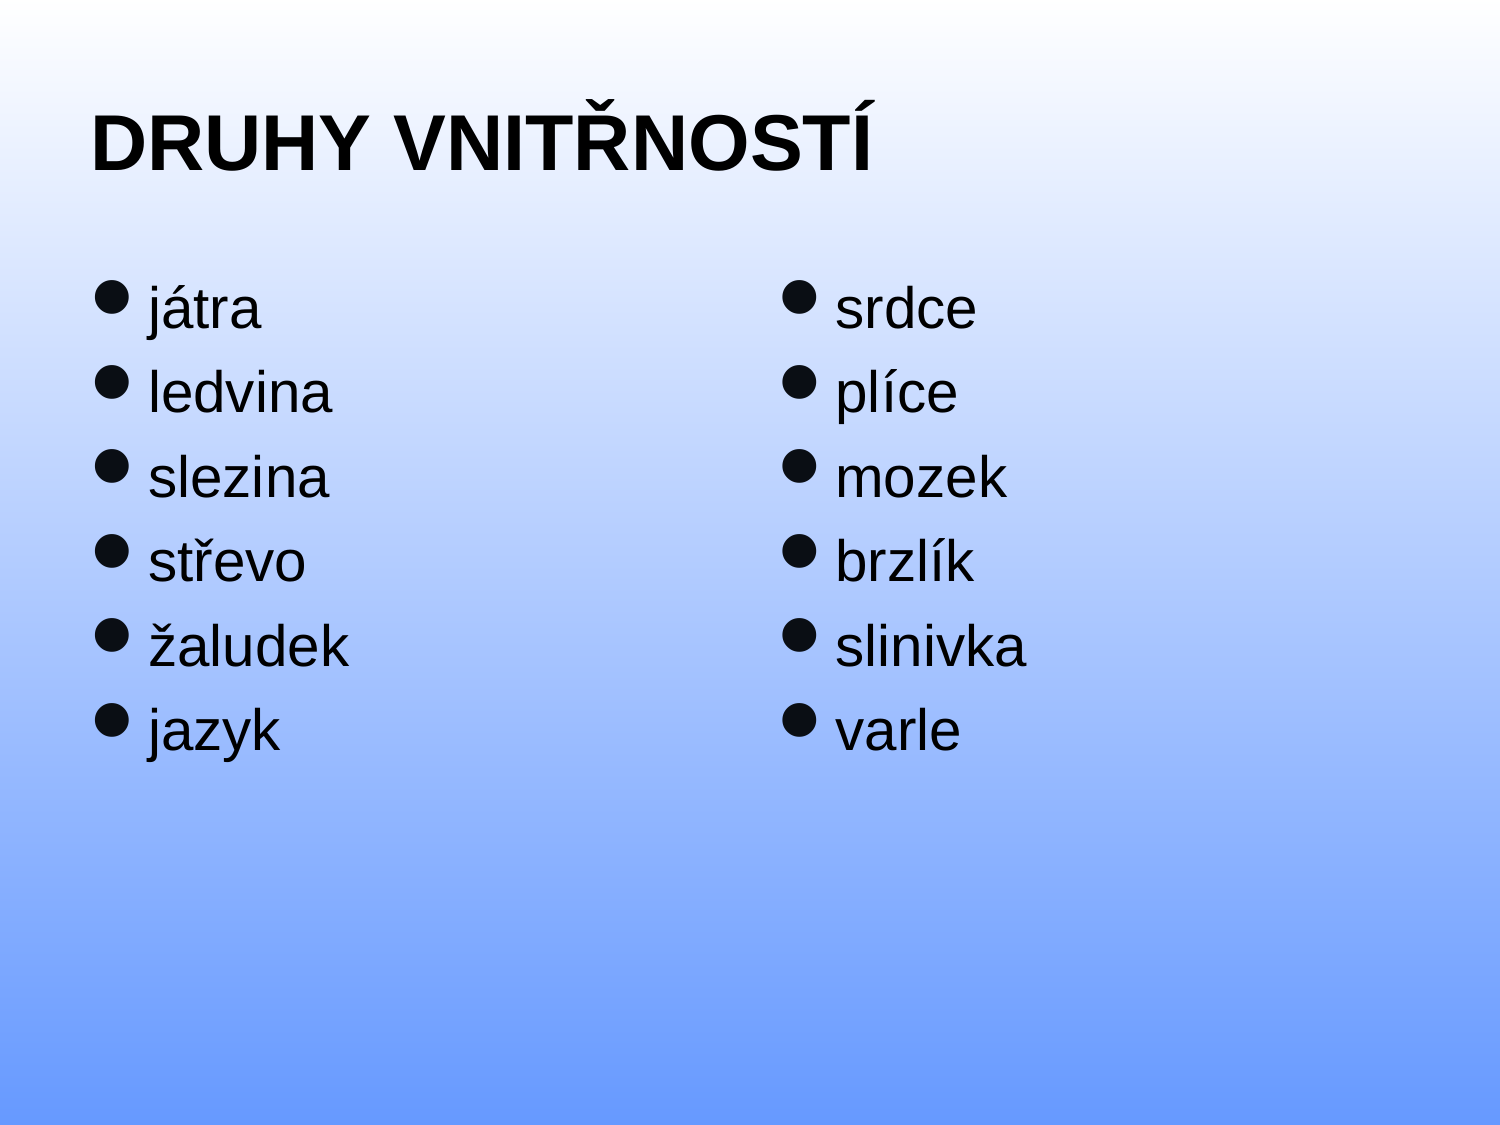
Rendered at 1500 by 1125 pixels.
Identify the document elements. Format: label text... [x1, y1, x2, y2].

list srdce plíce mozek brzlík slinivka varle [762, 262, 1426, 1095]
title DRUHY VNITŘNOSTÍ [75, 45, 1426, 233]
list játra ledvina slezina střevo žaludek jazyk [75, 262, 738, 1125]
